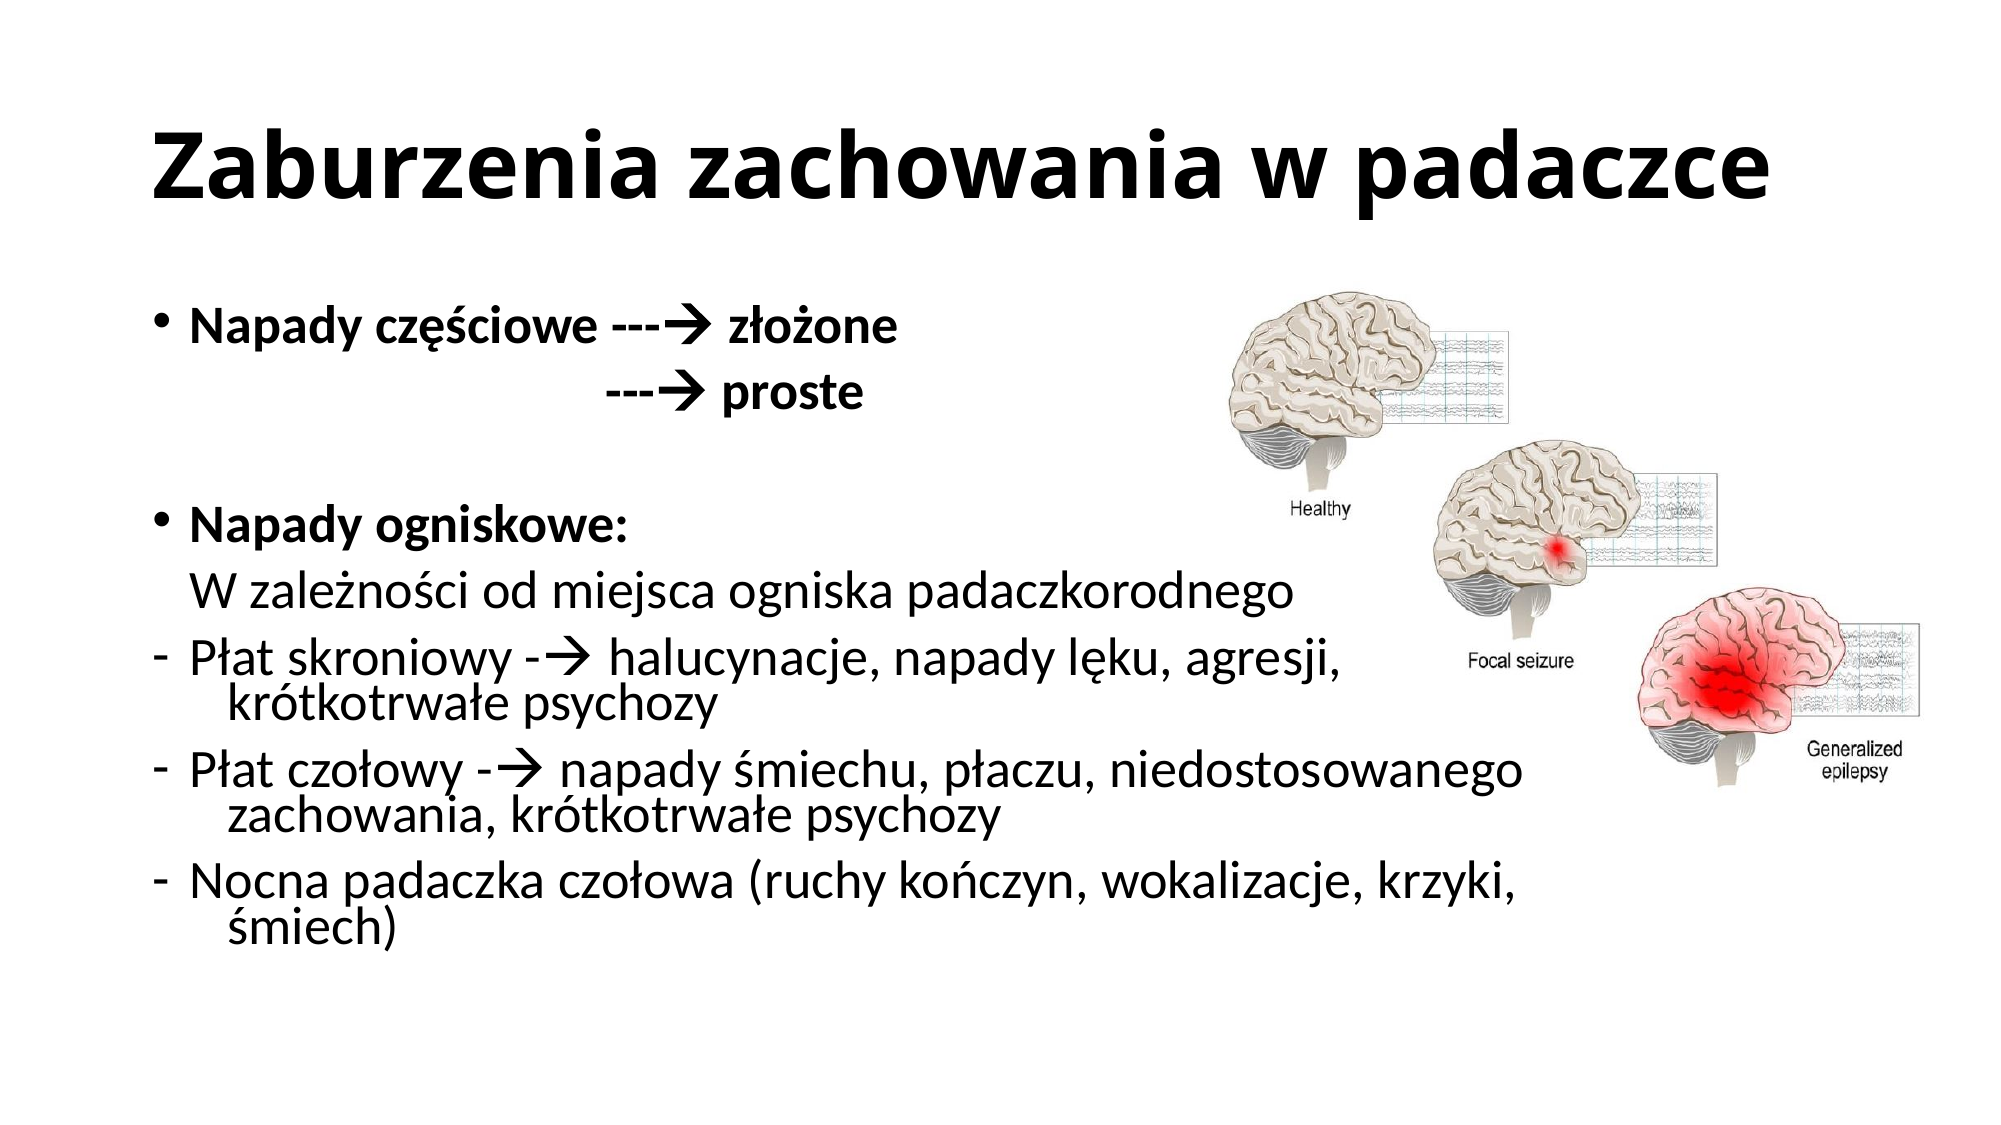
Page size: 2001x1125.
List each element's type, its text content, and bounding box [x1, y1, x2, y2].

title Zaburzenia zachowania w padaczce [137, 59, 1863, 278]
picture [1195, 254, 1957, 818]
list Napady częściowe --- złożone --- proste Napady ogniskowe: W zależności od miejsca ogniska padaczkorodnego Płat skroniowy - halucynacje, napady lęku, agresji, krótkotrwałe psychozy Płat czołowy - napady śmiechu, płaczu, niedostosowanego zachowania, krótkotrwałe psychozy Nocna padaczka czołowa (ruchy kończyn, wokalizacje, krzyki, śmiech) [137, 299, 1632, 1014]
